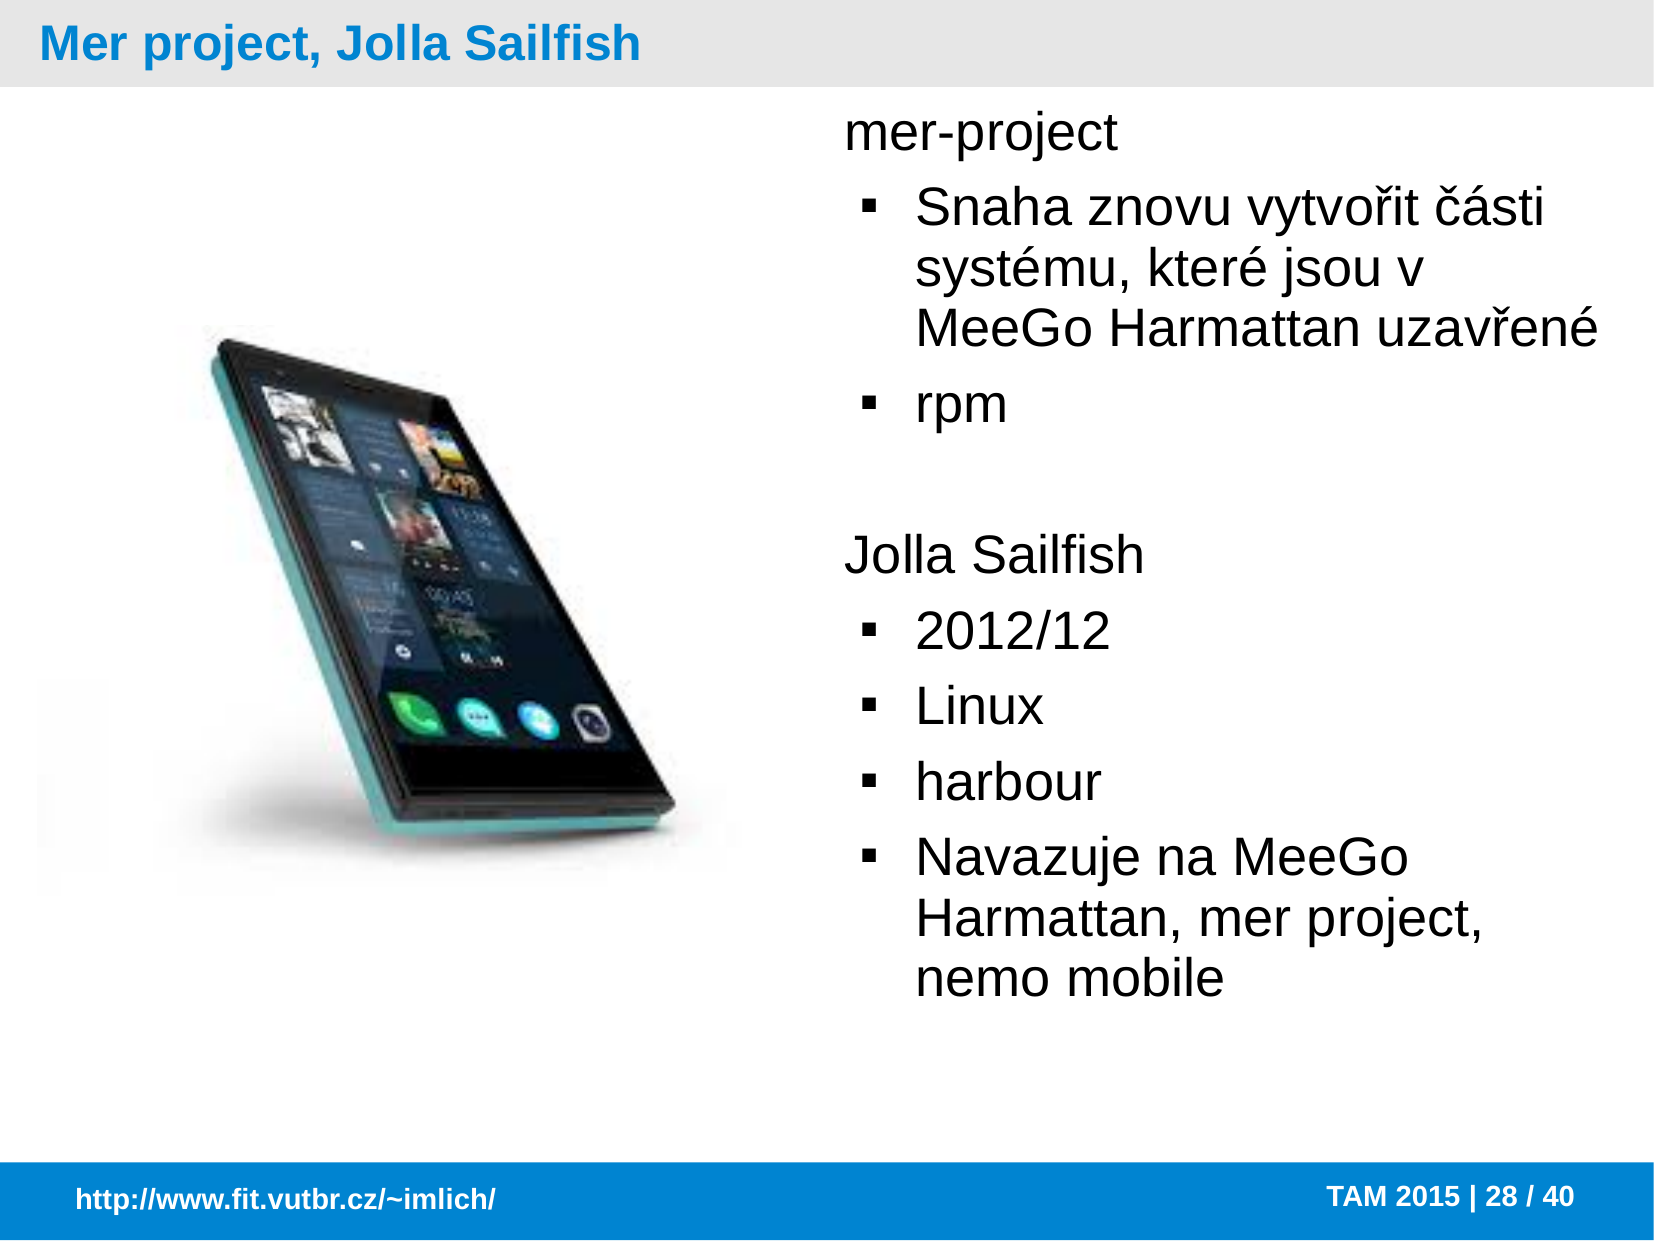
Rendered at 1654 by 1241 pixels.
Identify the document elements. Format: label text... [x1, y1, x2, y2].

title Mer project, Jolla Sailfish [39, 5, 1615, 81]
list mer-project Snaha znovu vytvořit části systému, které jsou v MeeGo Harmattan uzavřené rpm Jolla Sailfish 2012/12 Linux harbour Navazuje na MeeGo Harmattan, mer project, nemo mobile [844, 101, 1614, 1084]
picture [37, 325, 807, 901]
